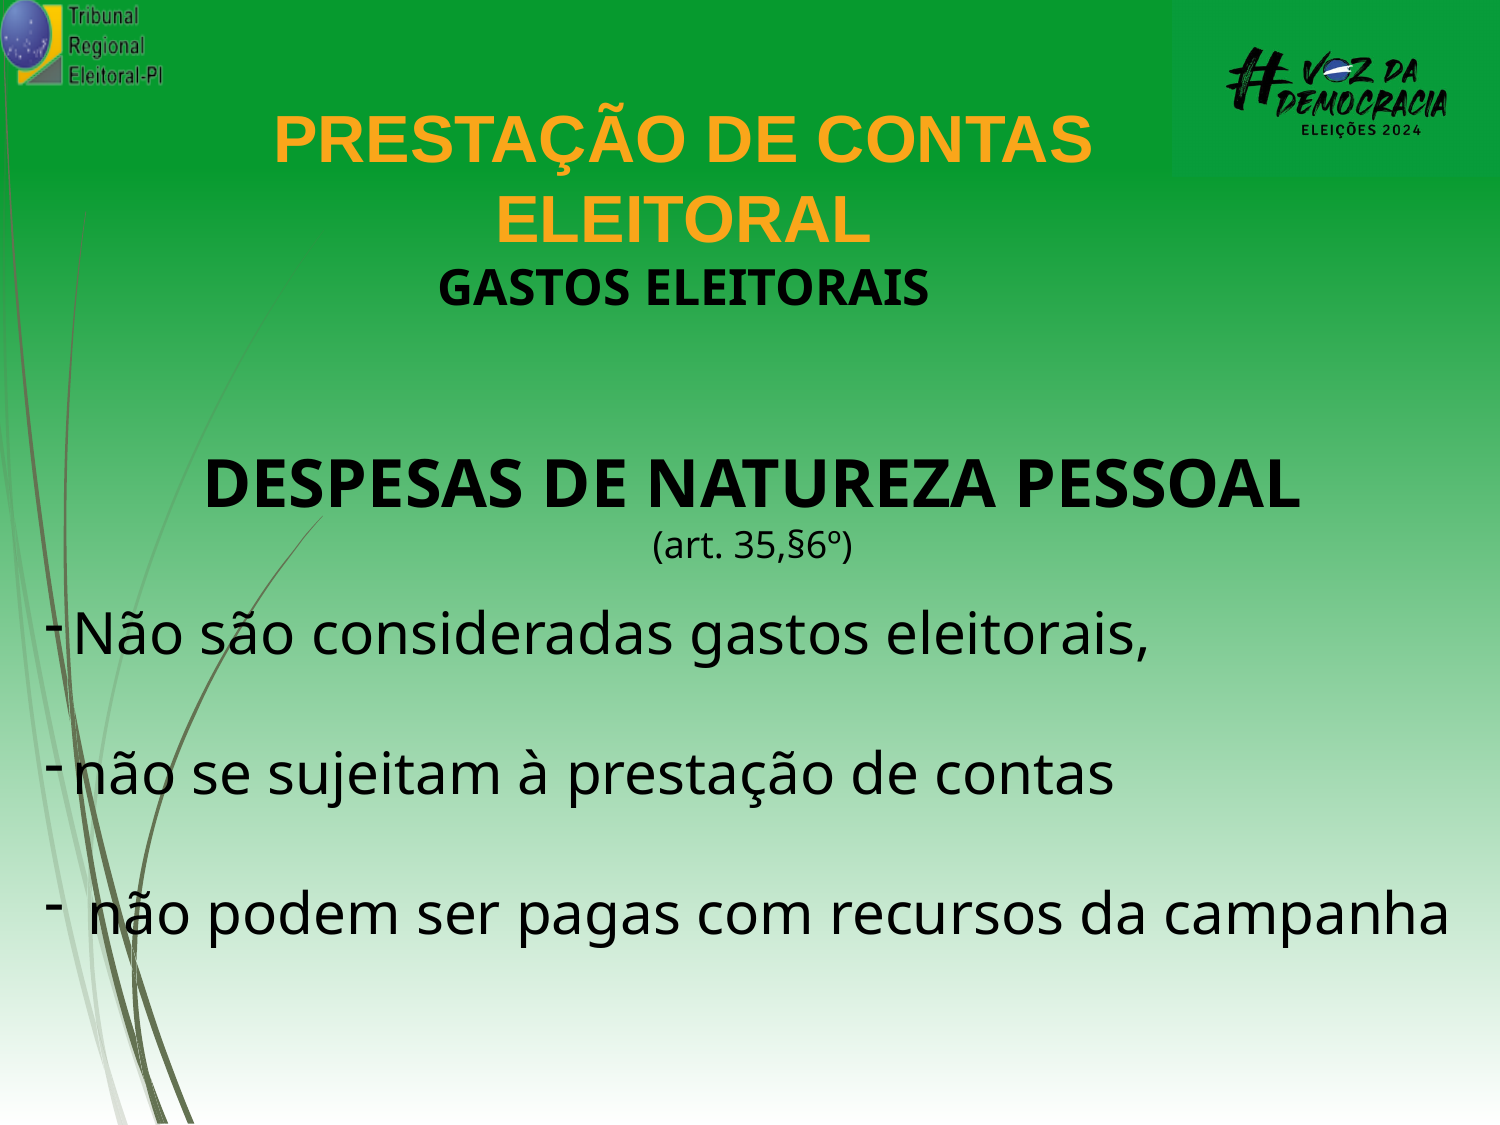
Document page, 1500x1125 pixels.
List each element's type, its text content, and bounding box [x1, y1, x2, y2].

picture [1172, 0, 1500, 177]
text_box DESPESAS DE NATUREZA PESSOAL (art. 35,§6º) Não são consideradas gastos eleitorais, não se sujeitam à prestação de contas não podem ser pagas com recursos da campanha [29, 383, 1476, 1125]
picture [0, 0, 177, 94]
text_box PRESTAÇÃO DE CONTAS ELEITORAL GASTOS ELEITORAIS [0, 88, 1368, 240]
